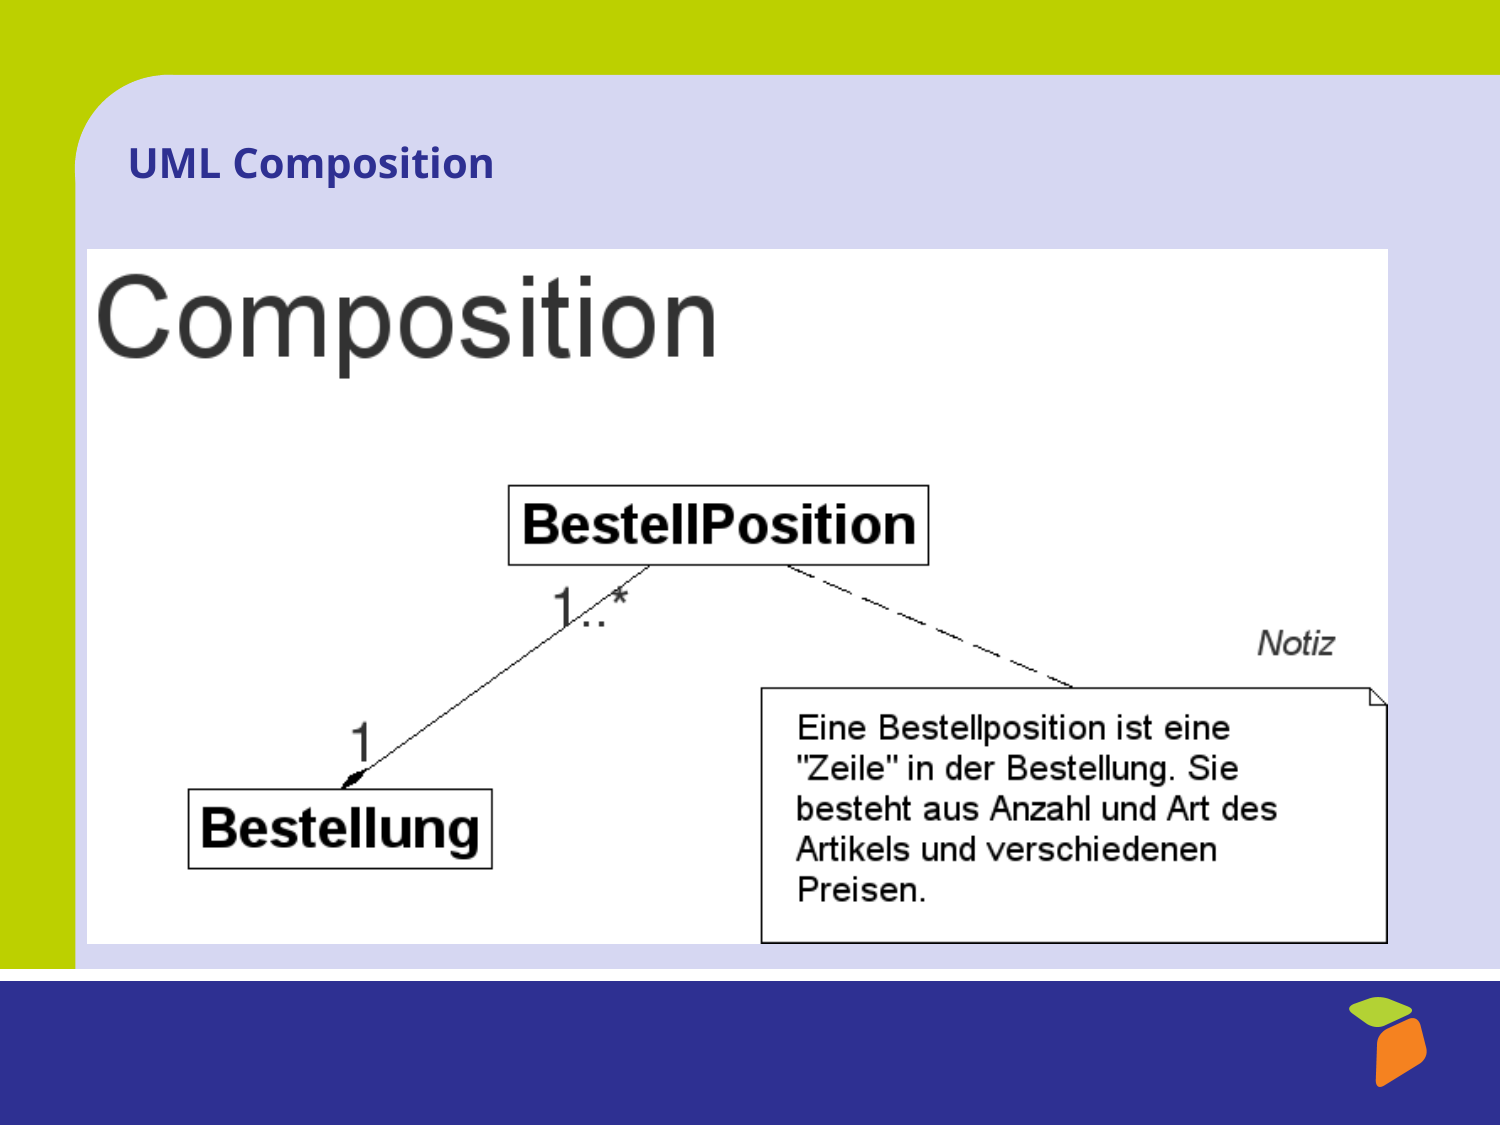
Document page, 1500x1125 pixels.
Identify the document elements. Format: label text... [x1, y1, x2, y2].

picture [87, 249, 1388, 944]
picture [0, 981, 1500, 1125]
title UML Composition [112, 112, 1388, 213]
